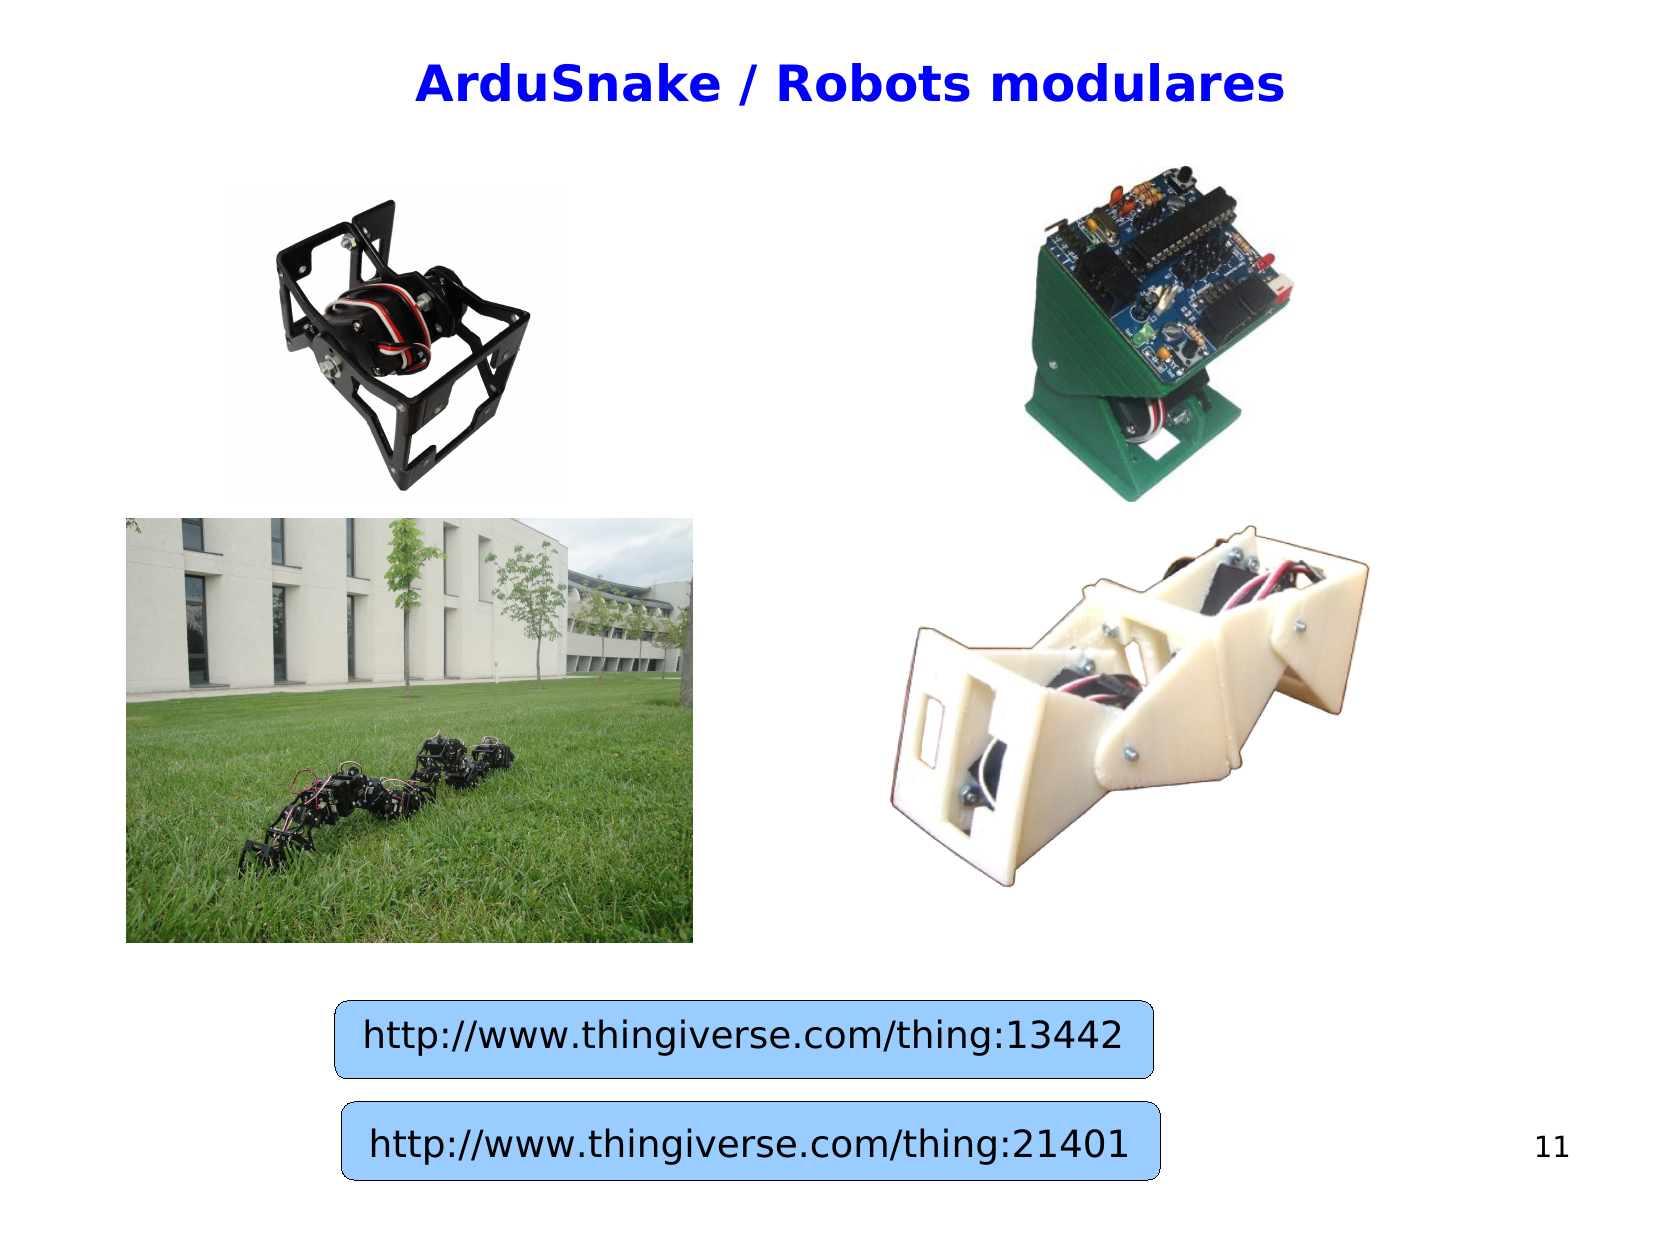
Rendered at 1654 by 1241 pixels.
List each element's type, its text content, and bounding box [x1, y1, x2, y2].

text_box ArduSnake / Robots modulares [400, 47, 1302, 121]
text_box http://www.thingiverse.com/thing:21401 [353, 1115, 1147, 1175]
text_box http://www.thingiverse.com/thing:13442 [347, 1006, 1140, 1066]
picture [881, 166, 1379, 897]
picture [126, 518, 693, 943]
text_box [334, 1000, 1154, 1079]
picture [225, 188, 568, 503]
text_box [341, 1101, 1161, 1181]
